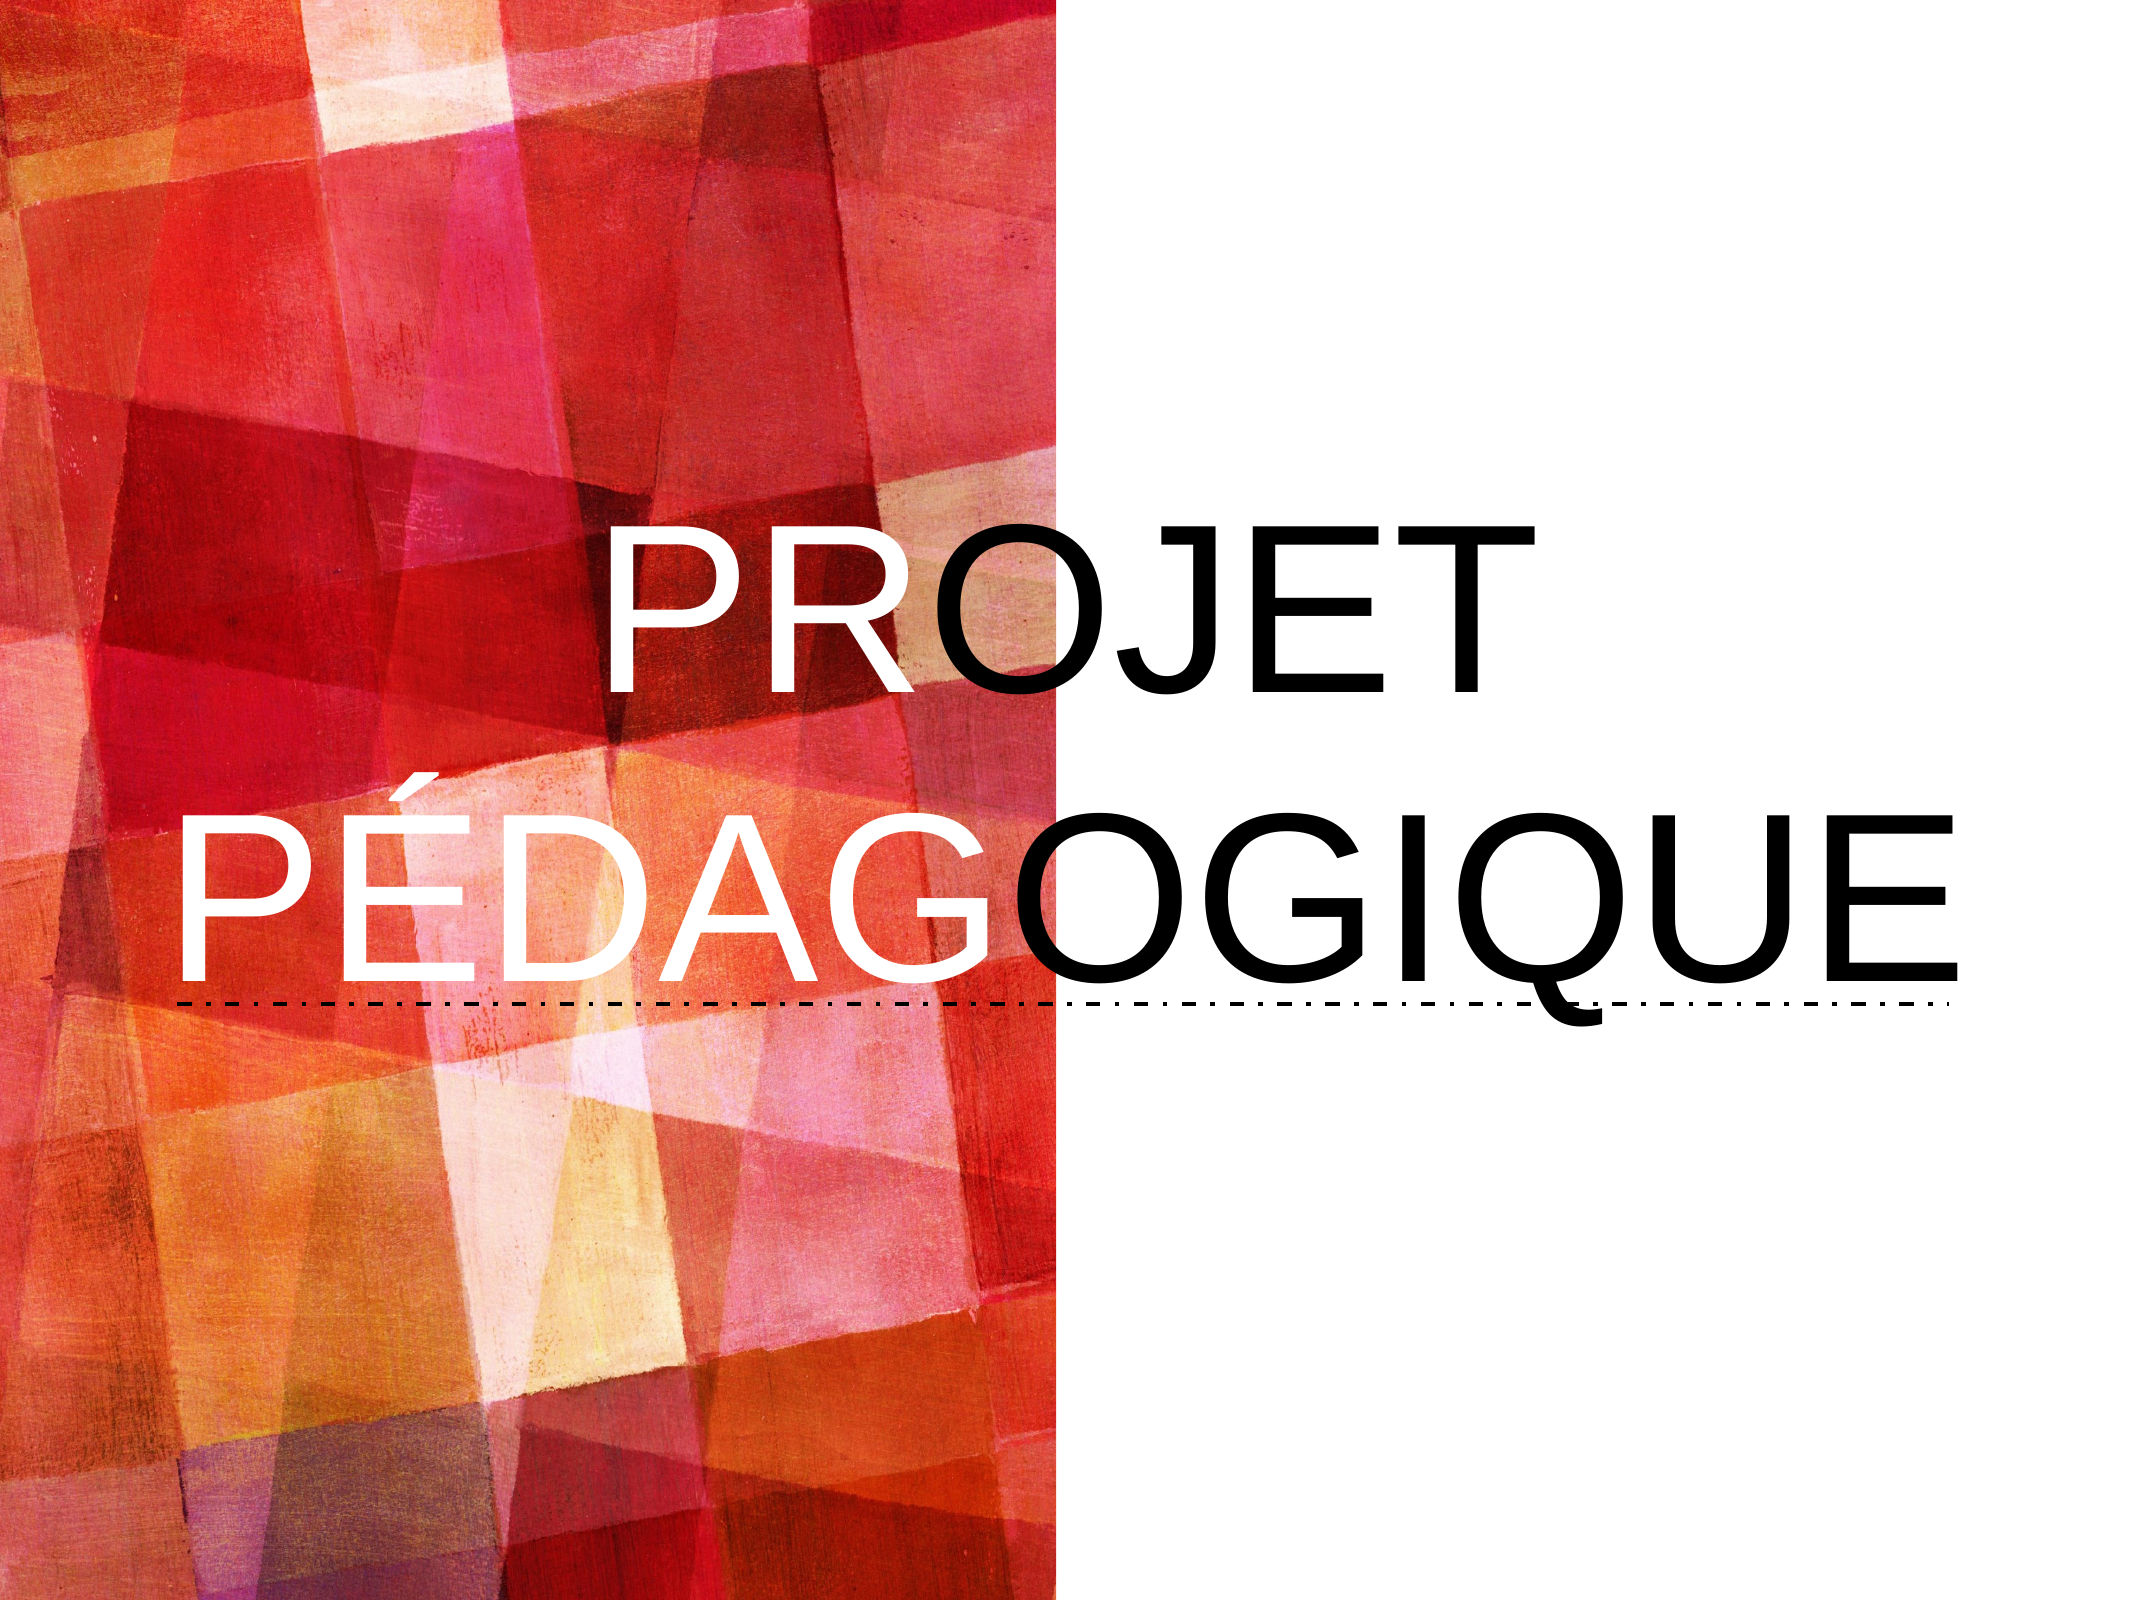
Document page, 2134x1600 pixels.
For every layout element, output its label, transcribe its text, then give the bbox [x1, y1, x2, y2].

picture [0, 798, 1057, 1600]
picture [1040, 848, 1057, 948]
picture [0, 0, 1057, 443]
text_box PROJET PÉDAGOGIQUE [0, 443, 2133, 798]
